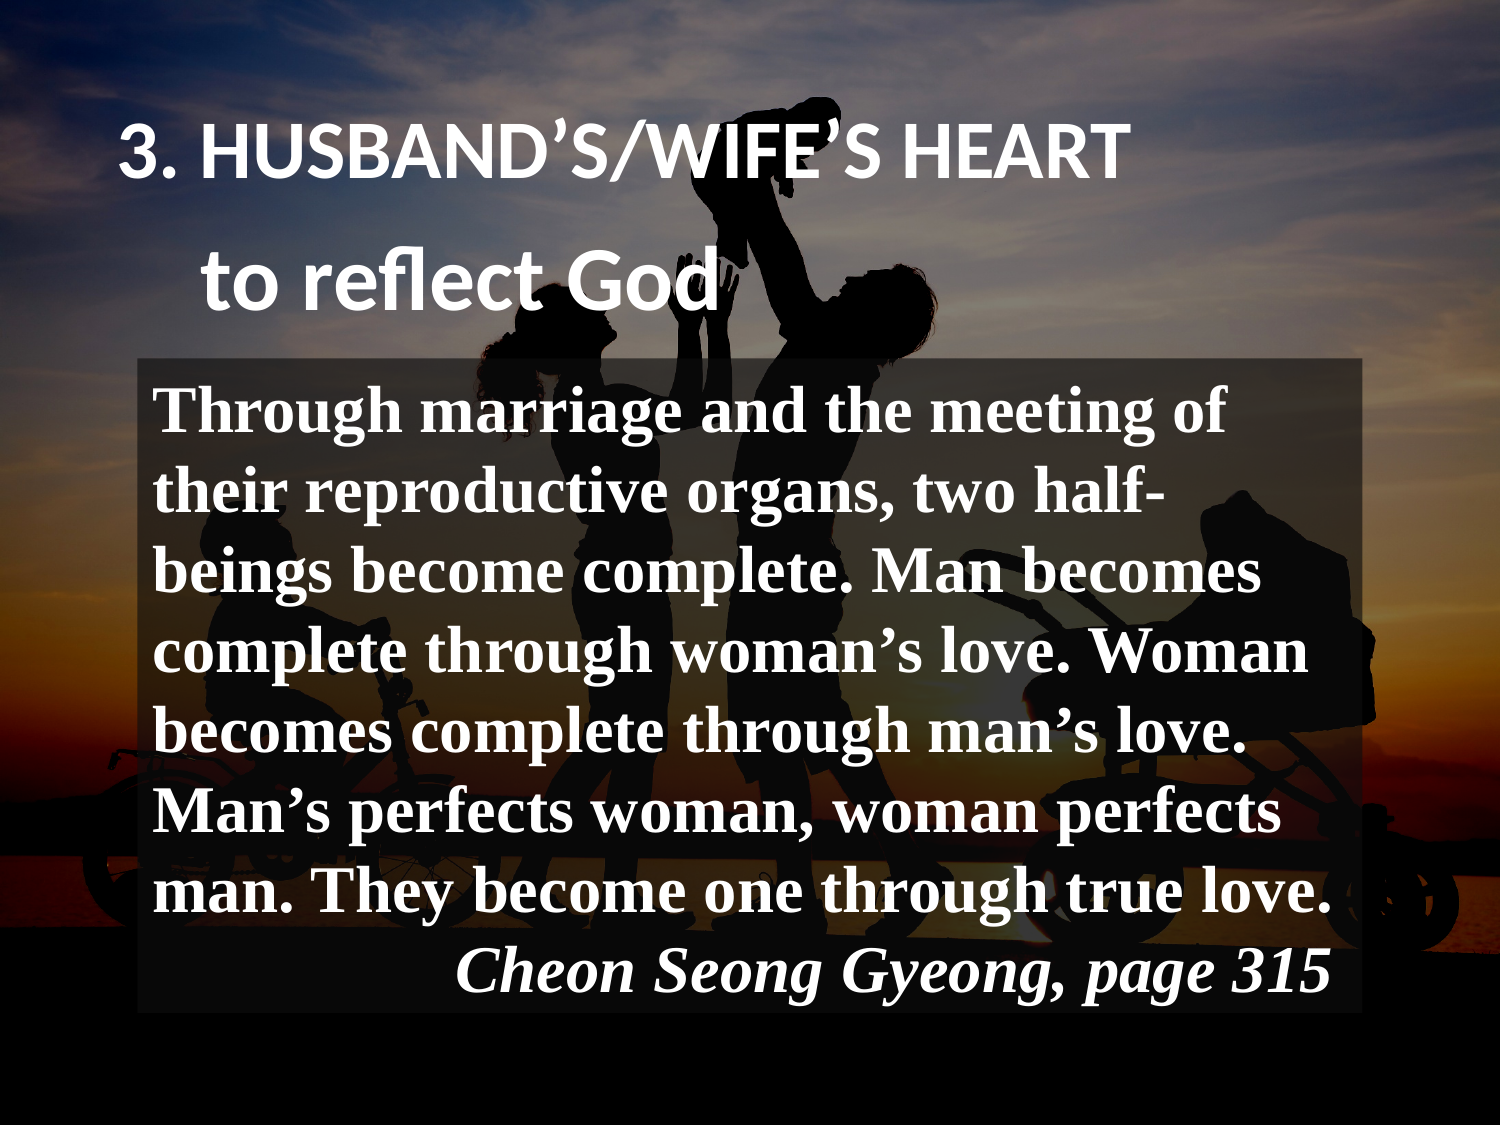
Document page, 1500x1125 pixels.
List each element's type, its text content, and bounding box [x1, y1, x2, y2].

text_box to reflect God [185, 211, 745, 338]
text_box Through marriage and the meeting of their reproductive organs, two half-beings become complete. Man becomes complete through woman’s love. Woman becomes complete through man’s love. Man’s perfects woman, woman perfects man. They become one through true love. Cheon Seong Gyeong, page 315 [137, 358, 1362, 1013]
text_box 3. HUSBAND’S/WIFE’S HEART [101, 87, 1159, 204]
picture [0, 0, 1500, 1000]
